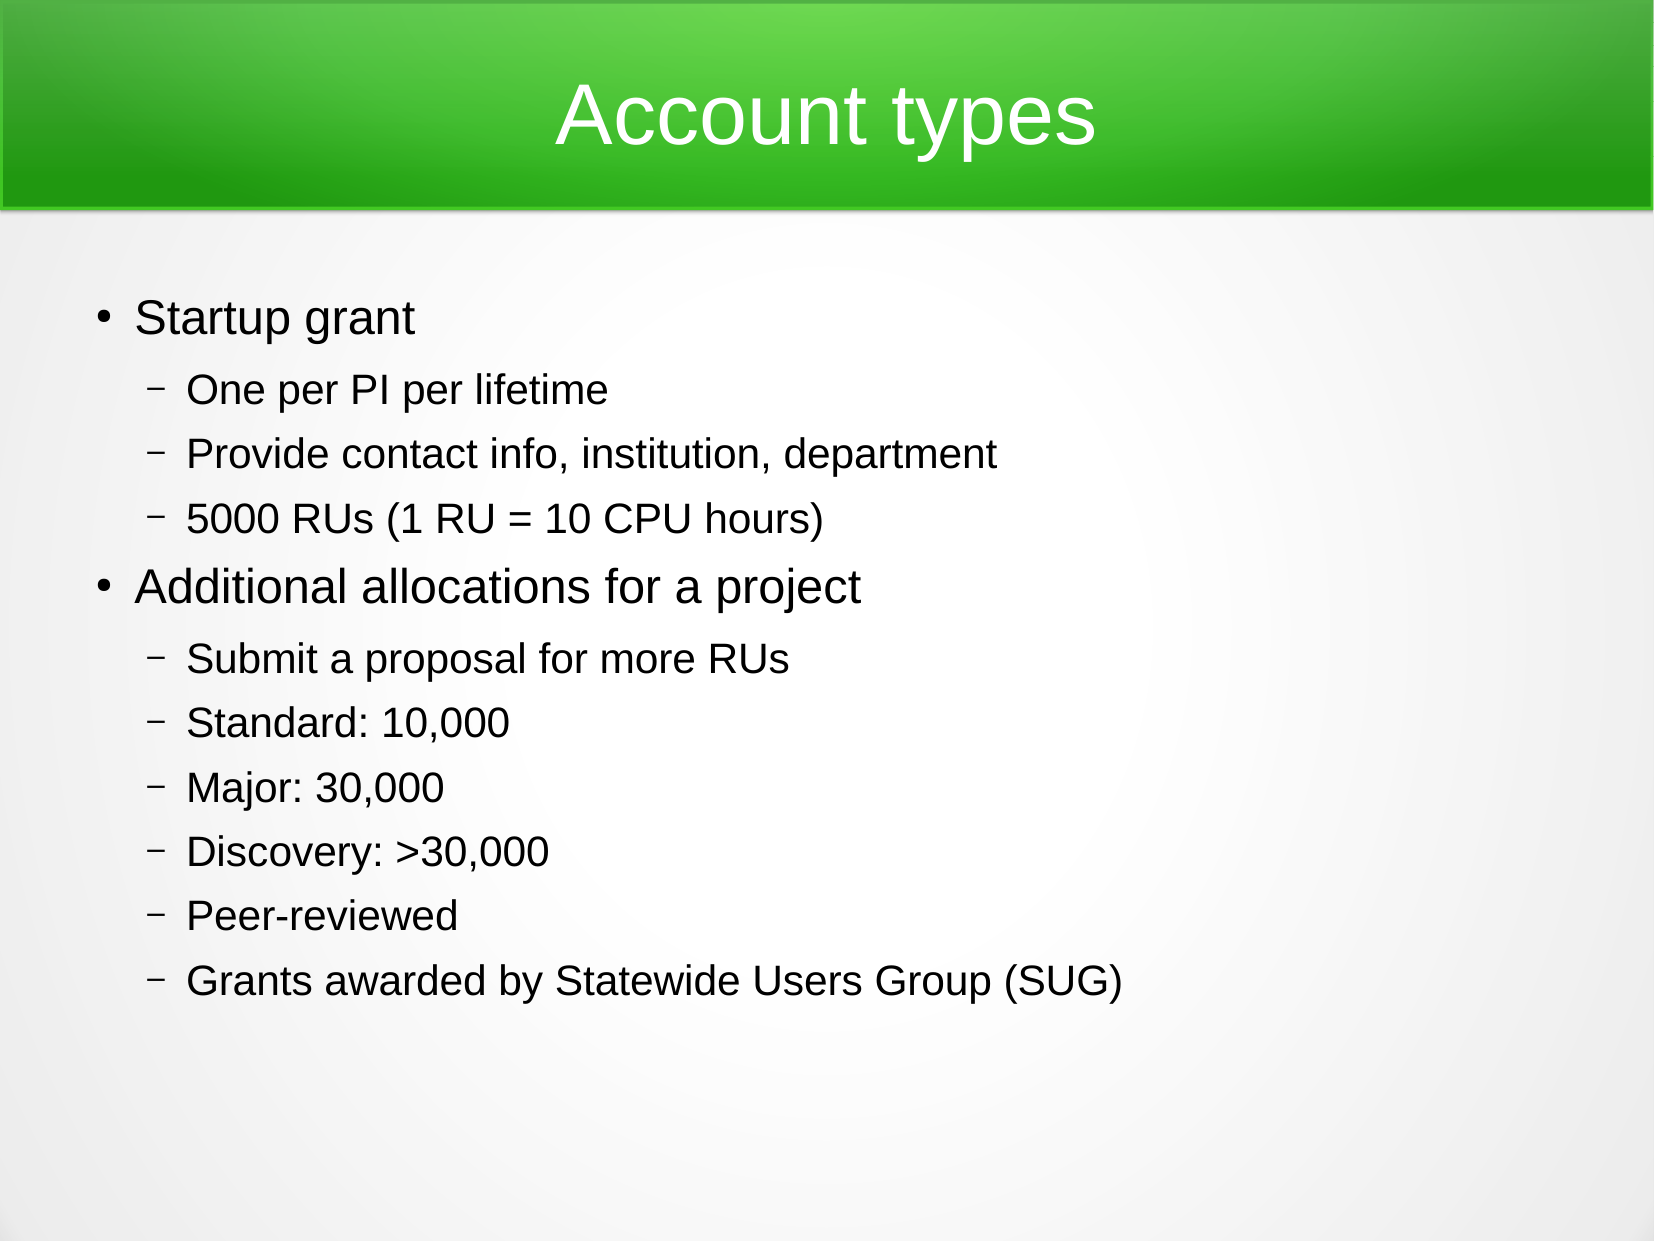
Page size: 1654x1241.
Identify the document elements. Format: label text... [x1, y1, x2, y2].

title Account types [82, 49, 1571, 179]
list Startup grant One per PI per lifetime Provide contact info, institution, department 5000 RUs (1 RU = 10 CPU hours) Additional allocations for a project Submit a proposal for more RUs Standard: 10,000 Major: 30,000 Discovery: >30,000 Peer-reviewed Grants awarded by Statewide Users Group (SUG) [82, 290, 1538, 1010]
